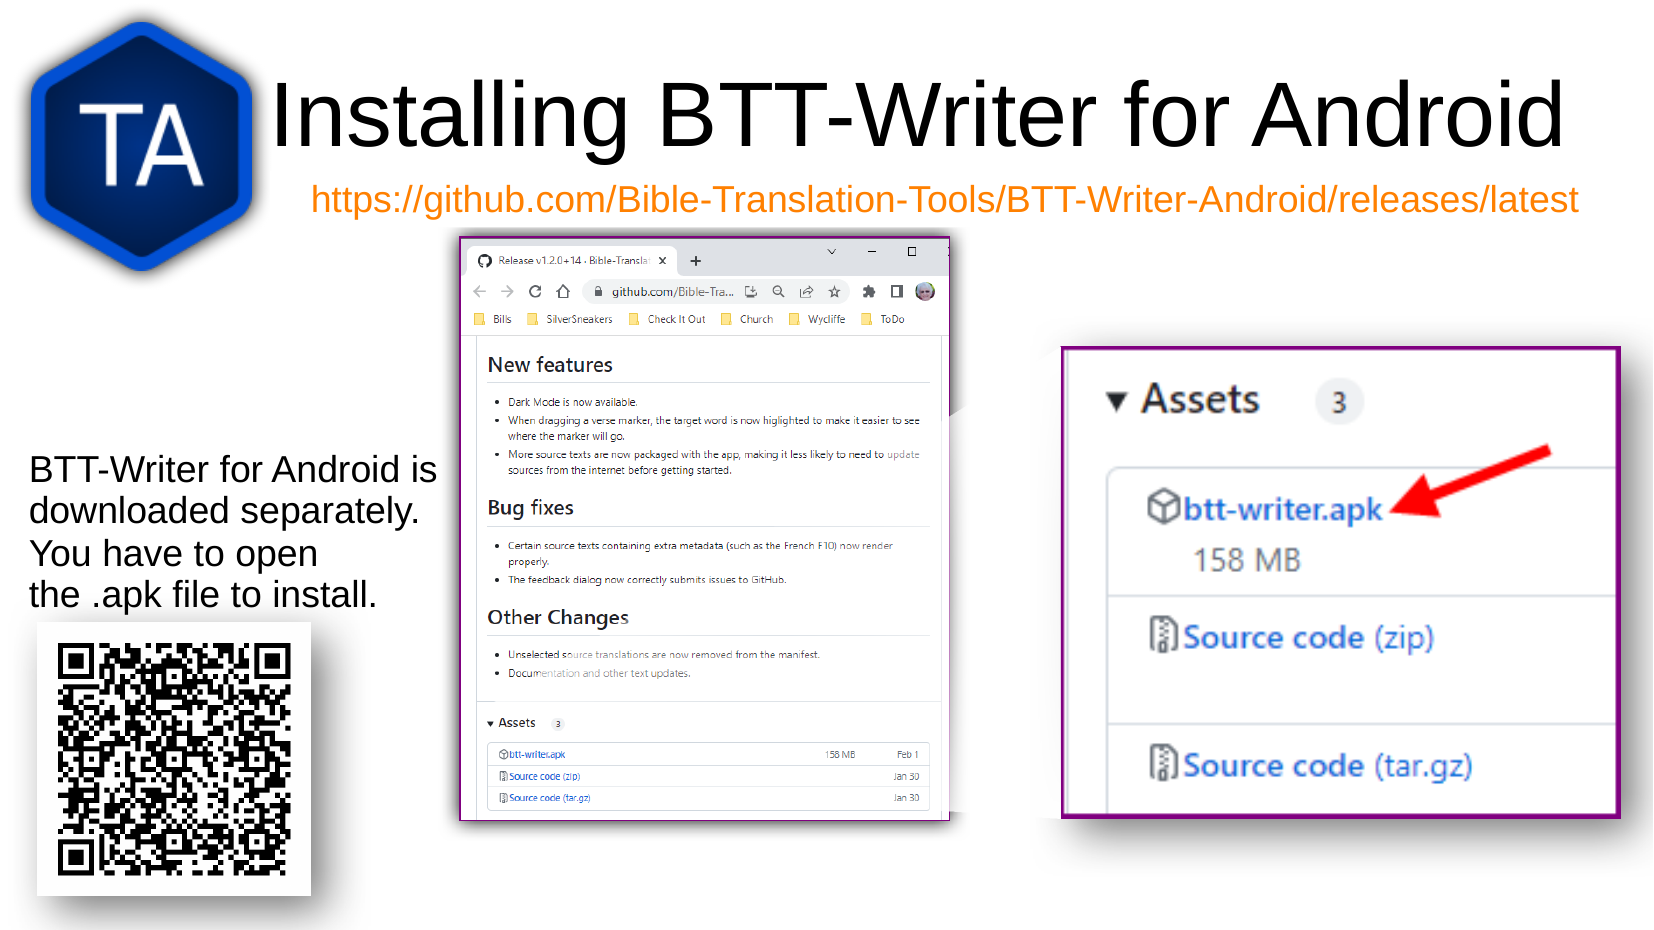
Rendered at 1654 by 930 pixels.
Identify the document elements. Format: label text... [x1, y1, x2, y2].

picture [459, 236, 950, 821]
title Installing BTT-Writer for Android [268, 6, 1571, 224]
text_box https://github.com/Bible-Translation-Tools/BTT-Writer-Android/releases/latest [270, 170, 1621, 228]
picture [1061, 346, 1621, 819]
picture [31, 22, 252, 271]
text_box [485, 346, 1061, 819]
picture [37, 655, 311, 896]
text_box BTT-Writer for Android is downloaded separately. You have to open the .apk file to install. [13, 440, 454, 655]
